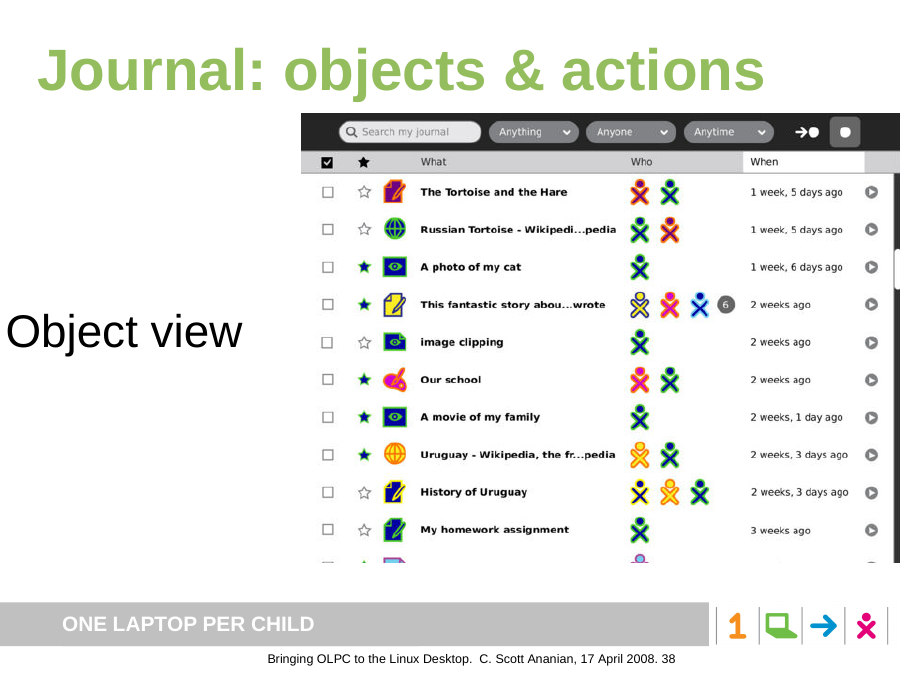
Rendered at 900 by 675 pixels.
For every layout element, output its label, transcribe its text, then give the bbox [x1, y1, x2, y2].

list Object view [5, 306, 286, 358]
title Journal: objects & actions [37, 37, 856, 103]
picture [709, 598, 897, 654]
picture [301, 113, 900, 563]
